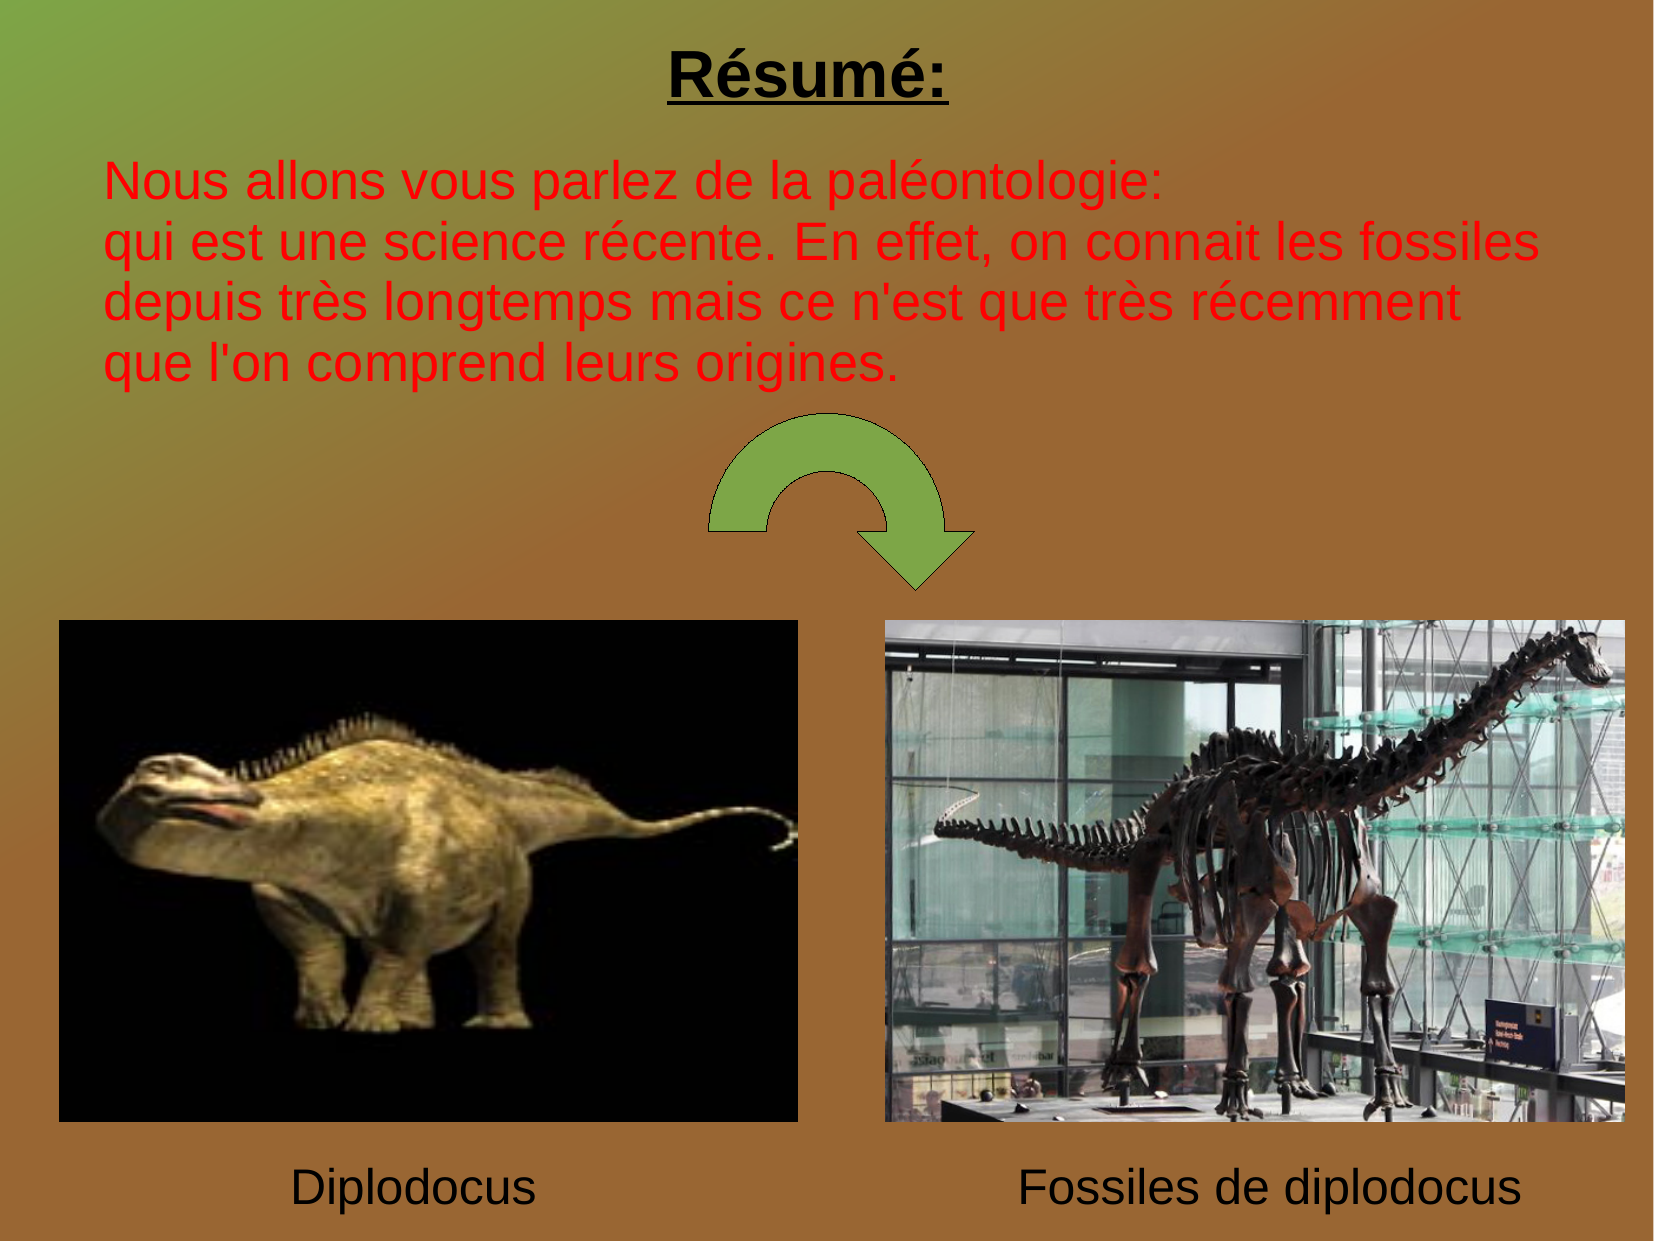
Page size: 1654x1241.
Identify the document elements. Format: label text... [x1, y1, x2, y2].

text_box Fossiles de diplodocus [915, 1151, 1625, 1223]
picture [885, 620, 1625, 1123]
text_box Nous allons vous parlez de la paléontologie: qui est une science récente. En effet, on connait les fossiles depuis très longtemps mais ce n'est que très récemment que l'on comprend leurs origines. [88, 142, 1565, 621]
text_box Diplodocus [88, 1151, 739, 1223]
text_box Résumé: [413, 29, 1152, 120]
text_box [708, 413, 975, 591]
picture [59, 620, 798, 1123]
